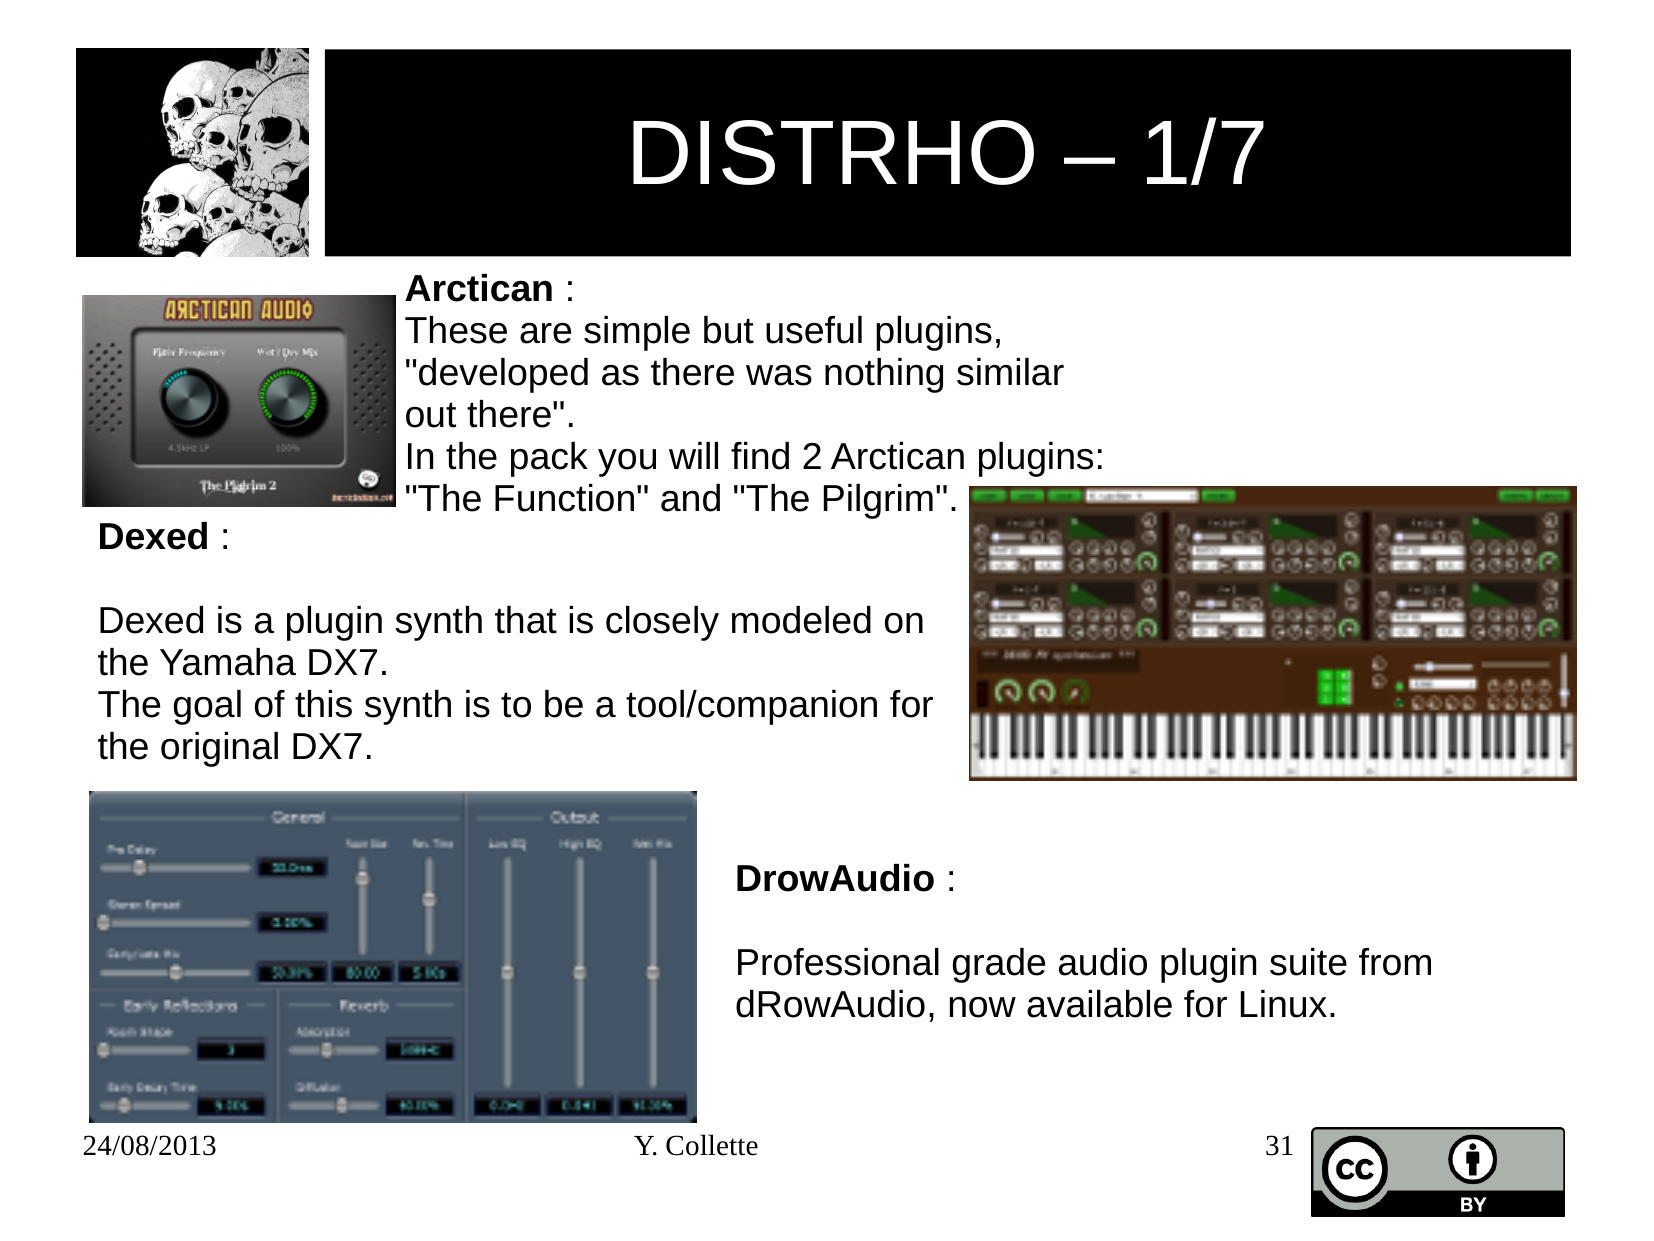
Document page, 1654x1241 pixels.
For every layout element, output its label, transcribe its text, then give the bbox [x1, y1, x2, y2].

picture [82, 295, 389, 507]
picture [969, 486, 1577, 782]
picture [89, 791, 697, 1123]
text_box Arctican : These are simple but useful plugins, "developed as there was nothing similar out there". In the pack you will find 2 Arctican plugins: "The Function" and "The Pilgrim". [389, 259, 1123, 556]
picture [76, 48, 309, 257]
title DISTRHO – 1/7 [324, 49, 1571, 257]
text_box DrowAudio : Professional grade audio plugin suite from dRowAudio, now available for Linux. [720, 850, 1583, 1034]
text_box Dexed : Dexed is a plugin synth that is closely modeled on the Yamaha DX7. The goal of this synth is to be a tool/companion for the original DX7. [82, 507, 957, 775]
picture [1311, 1127, 1565, 1217]
